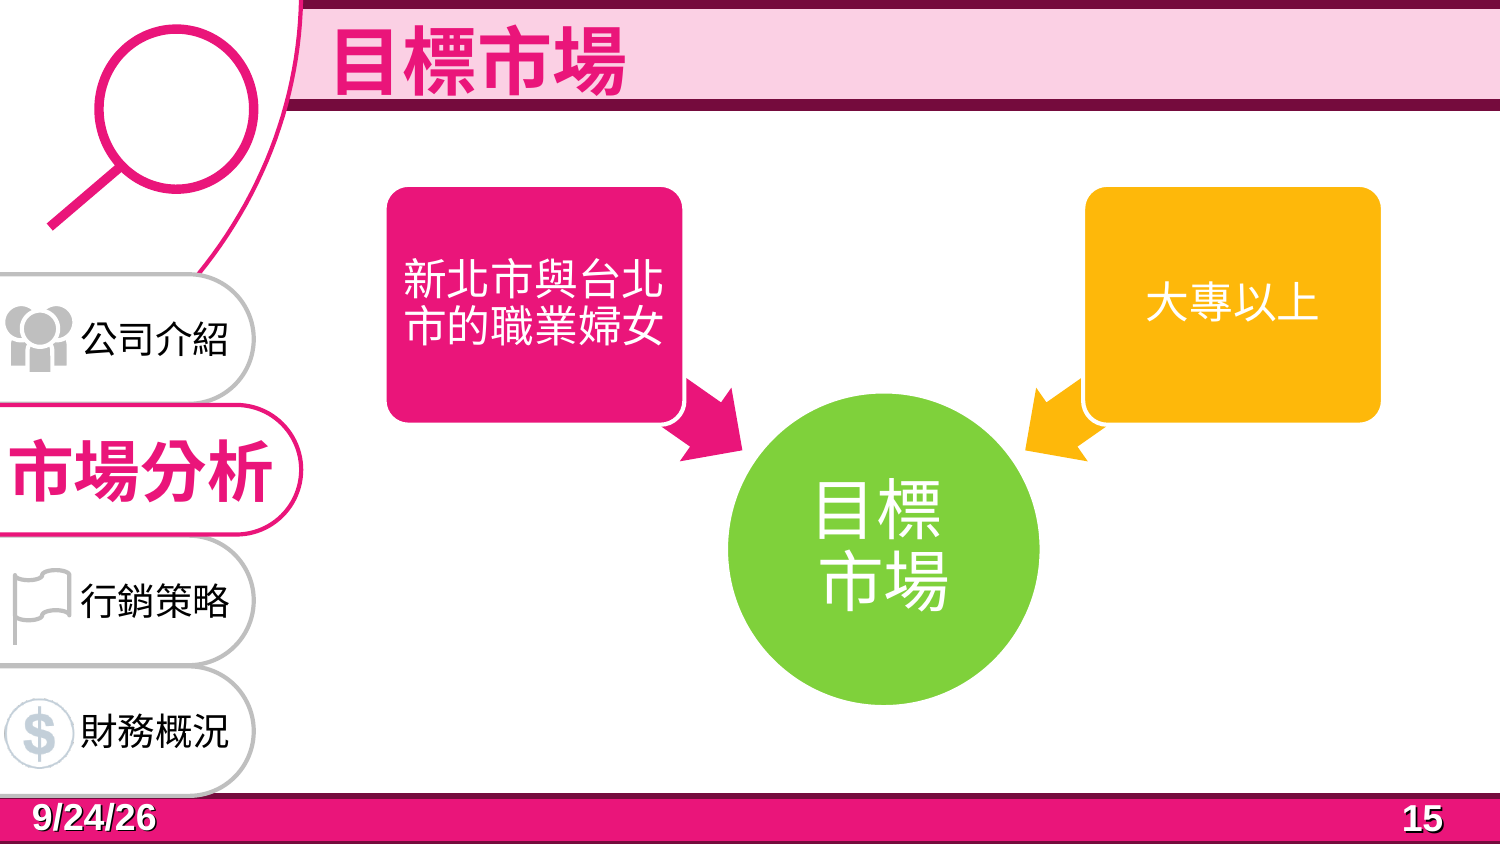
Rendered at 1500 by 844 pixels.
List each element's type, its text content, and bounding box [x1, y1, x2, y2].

text_box [659, 377, 743, 462]
text_box 目標 市場 [725, 391, 1042, 708]
text_box 15 [1386, 786, 1500, 832]
text_box 新北市與台北市的職業婦女 [384, 184, 685, 425]
text_box 大專以上 [1083, 184, 1384, 425]
text_box 目標市場 [312, 6, 647, 113]
text_box [1025, 376, 1109, 462]
text_box 2017/10/27 [16, 784, 367, 830]
